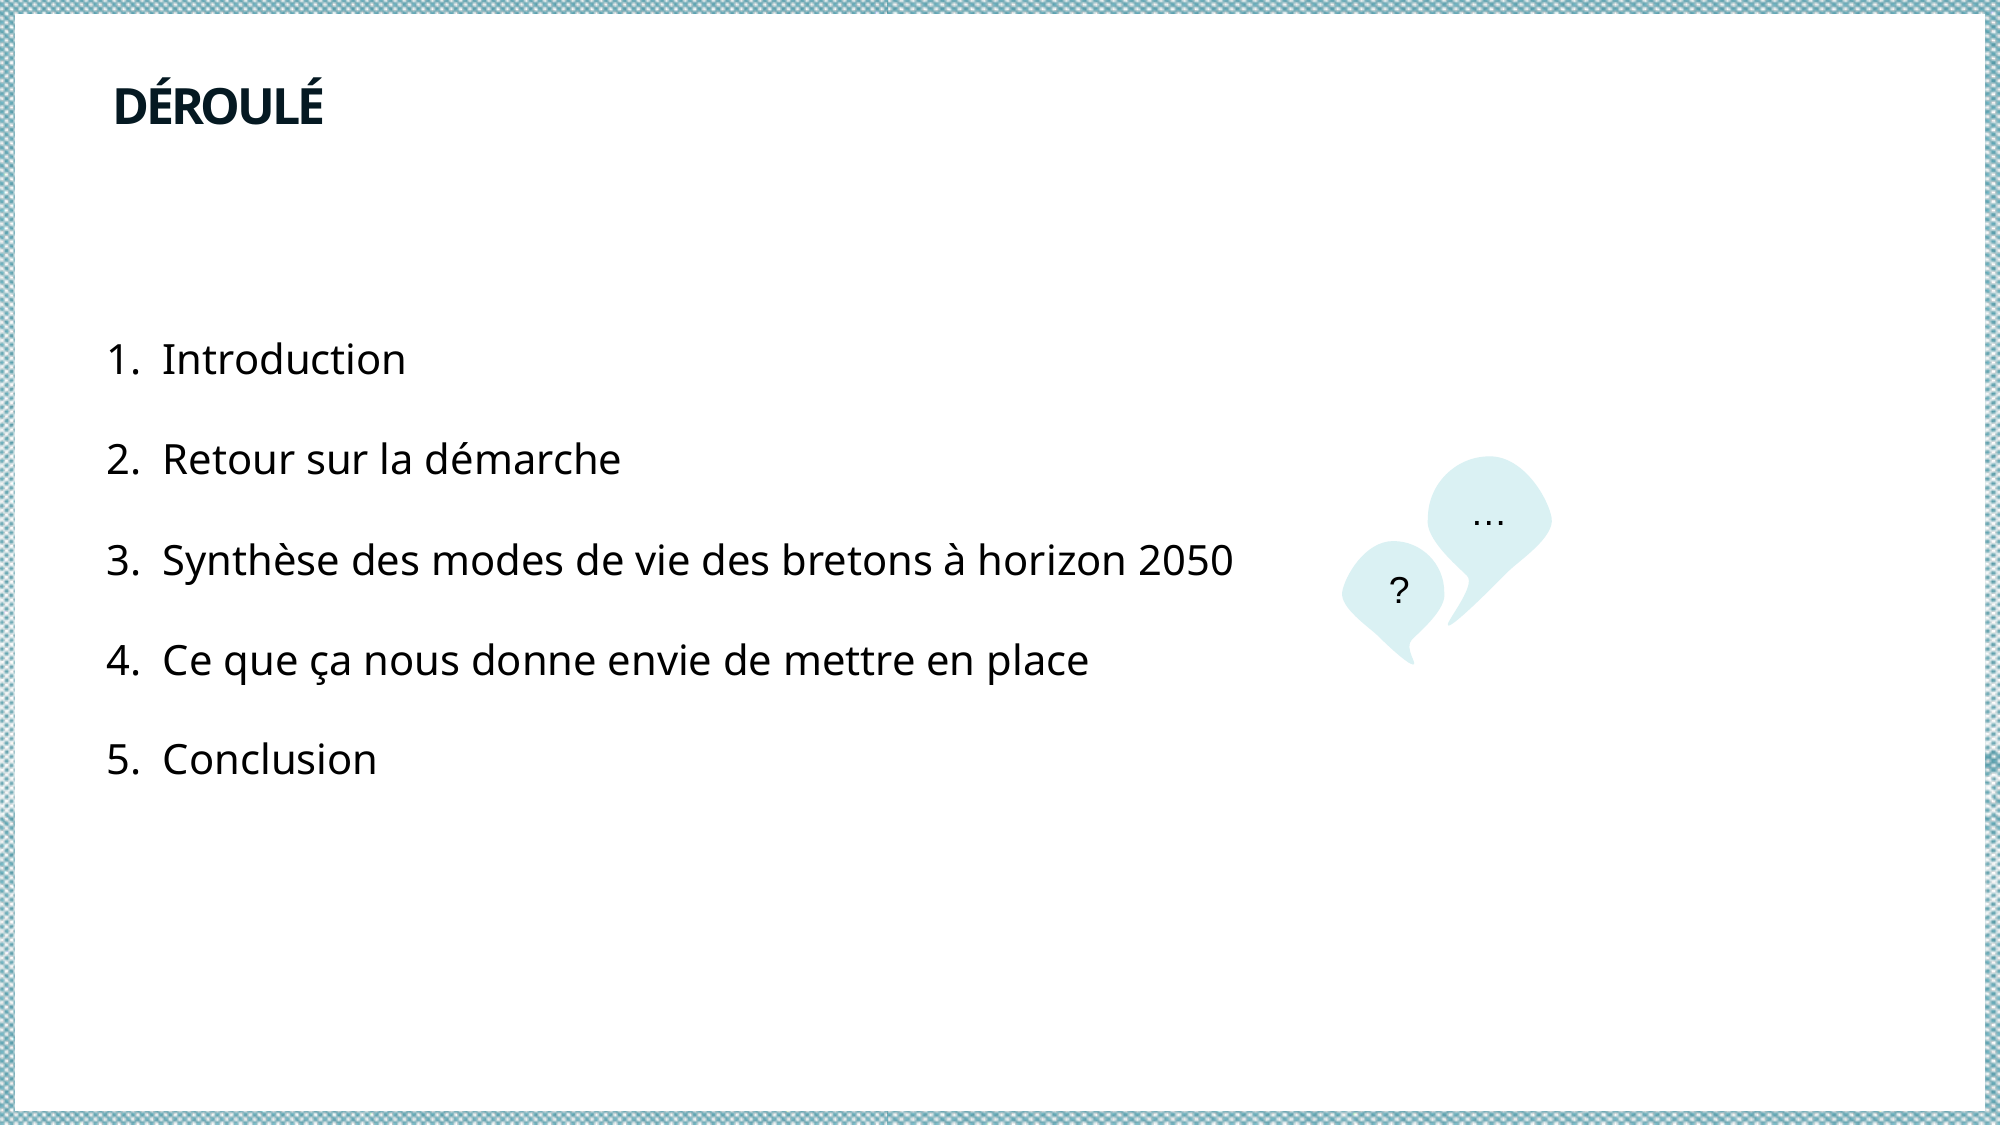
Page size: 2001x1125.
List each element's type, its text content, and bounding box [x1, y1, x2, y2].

text_box [15, 14, 1985, 1111]
text_box ? [1374, 559, 1427, 619]
text_box Introduction Retour sur la démarche Synthèse des modes de vie des bretons à horizon 2050 4. Ce que ça nous donne envie de mettre en place 5. Conclusion [92, 326, 1646, 791]
text_box … [1455, 480, 1597, 540]
picture [0, 0, 2000, 1125]
text_box DÉROULÉ [98, 74, 1646, 133]
